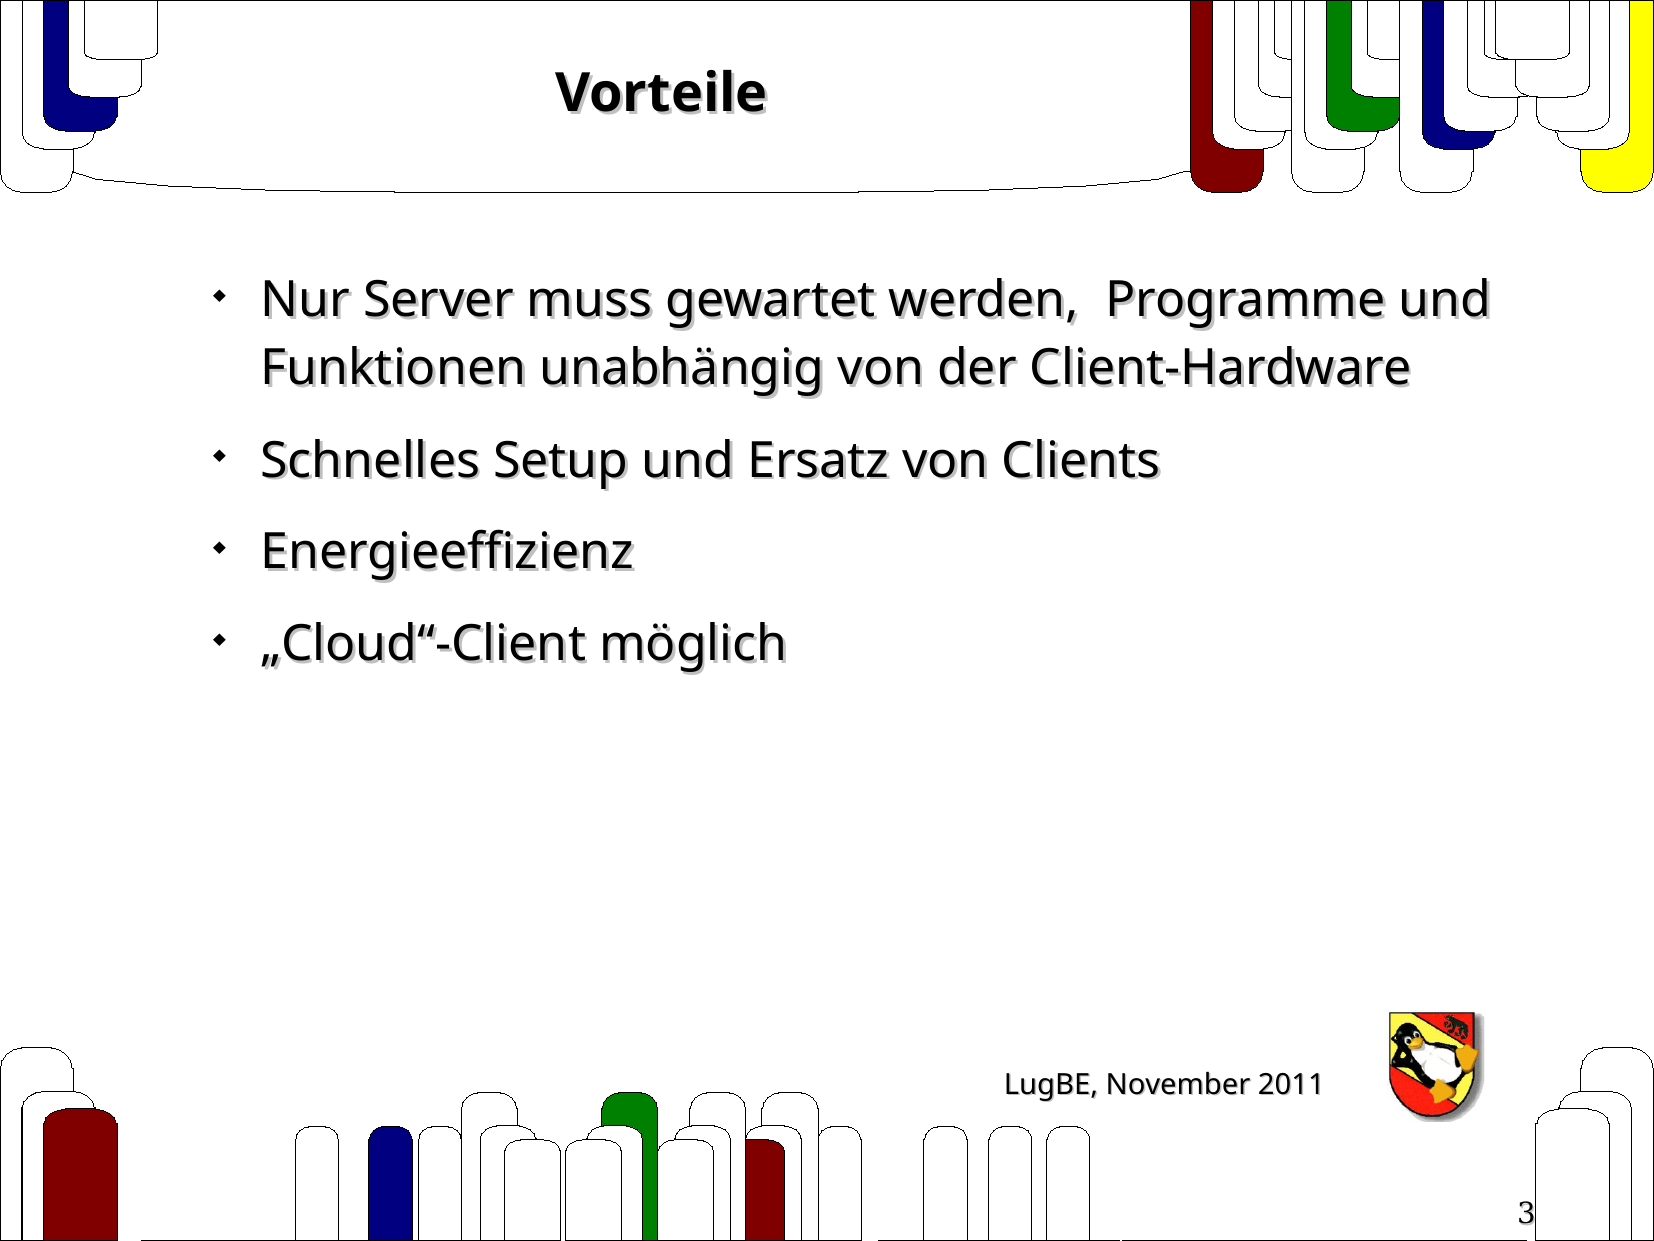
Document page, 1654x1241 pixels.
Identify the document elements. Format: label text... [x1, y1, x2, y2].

picture [1387, 1010, 1487, 1122]
title Vorteile [171, 15, 1152, 165]
list Nur Server muss gewartet werden, Programme und Funktionen unabhängig von der Client-Hardware Schnelles Setup und Ersatz von Clients Energieeffizienz „Cloud“-Client möglich [118, 263, 1531, 983]
